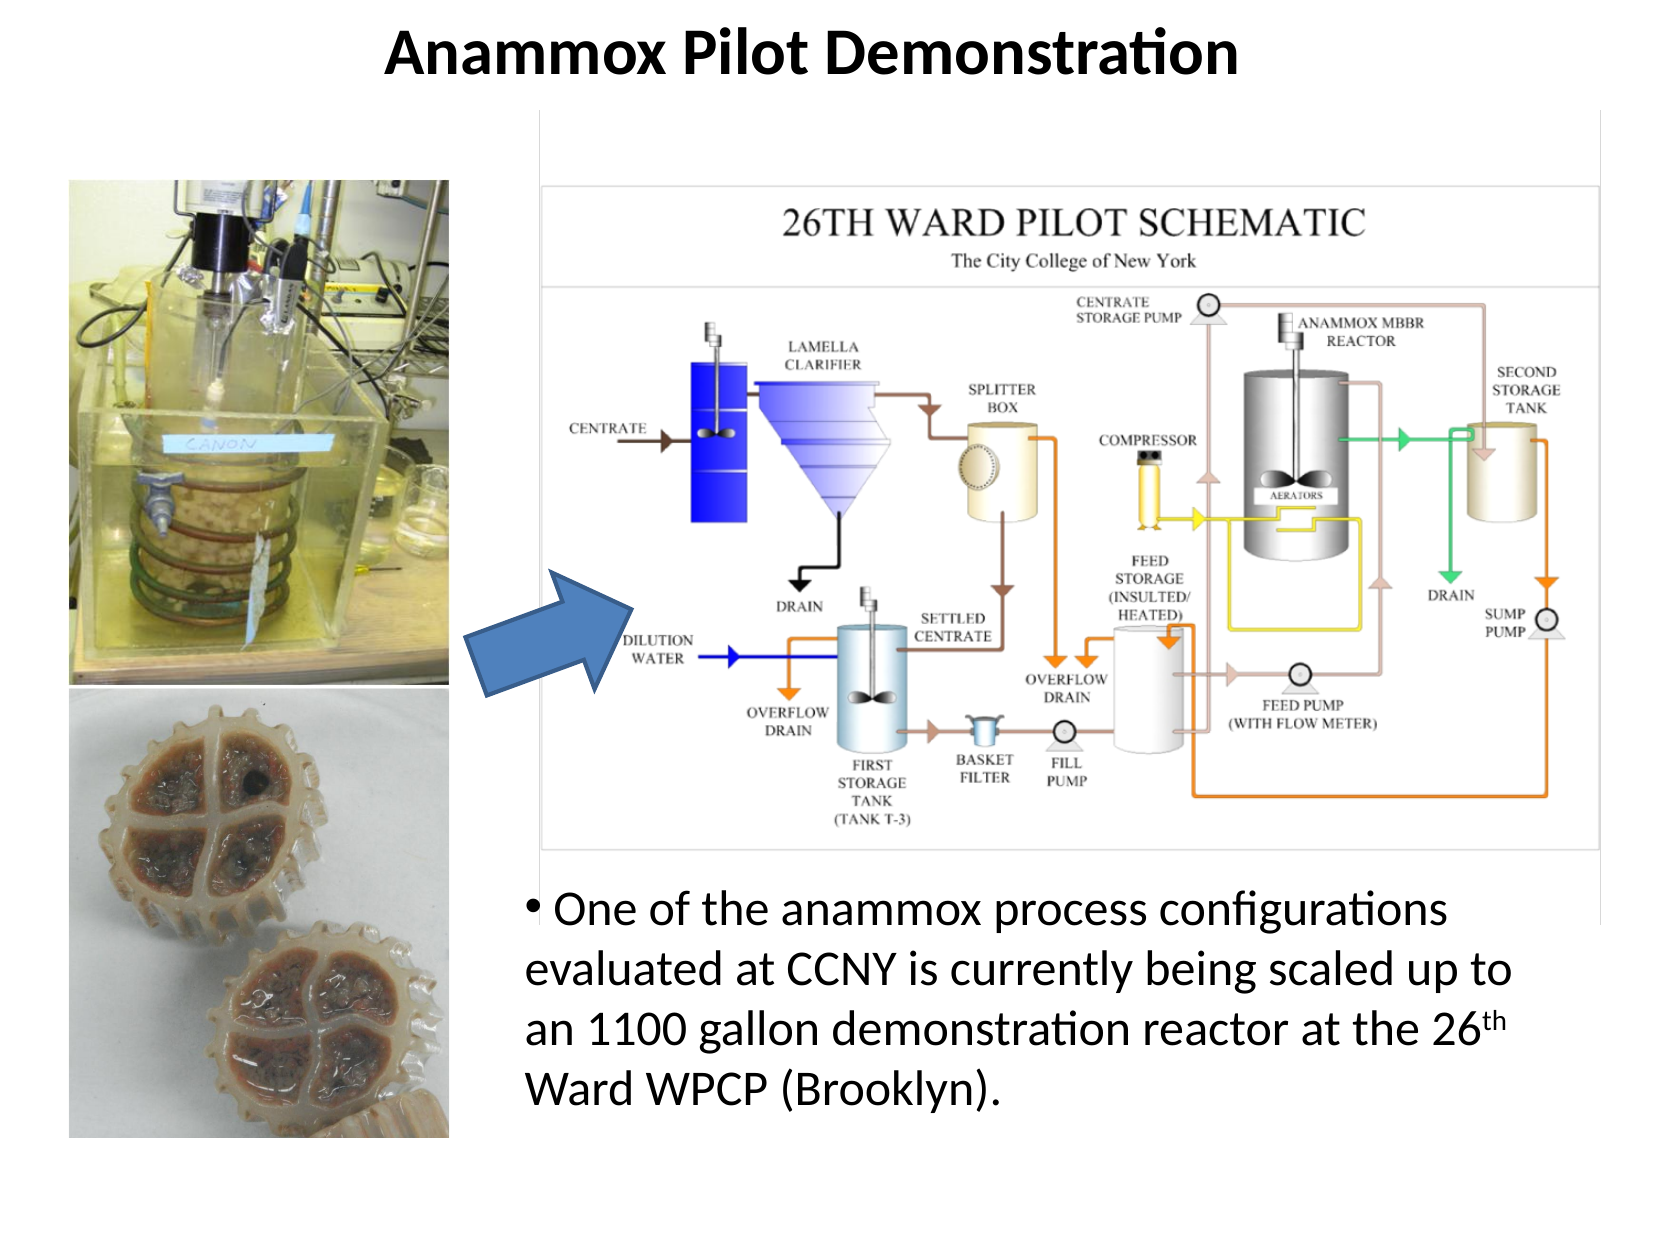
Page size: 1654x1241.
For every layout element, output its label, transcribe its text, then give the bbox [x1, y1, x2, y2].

text_box One of the anammox process configurations evaluated at CCNY is currently being scaled up to an 1100 gallon demonstration reactor at the 26th Ward WPCP (Brooklyn). [509, 867, 1585, 1124]
text_box Anammox Pilot Demonstration [0, 0, 1627, 96]
text_box [465, 572, 632, 696]
picture [537, 110, 1602, 925]
picture [68, 688, 450, 1138]
picture [68, 179, 450, 687]
